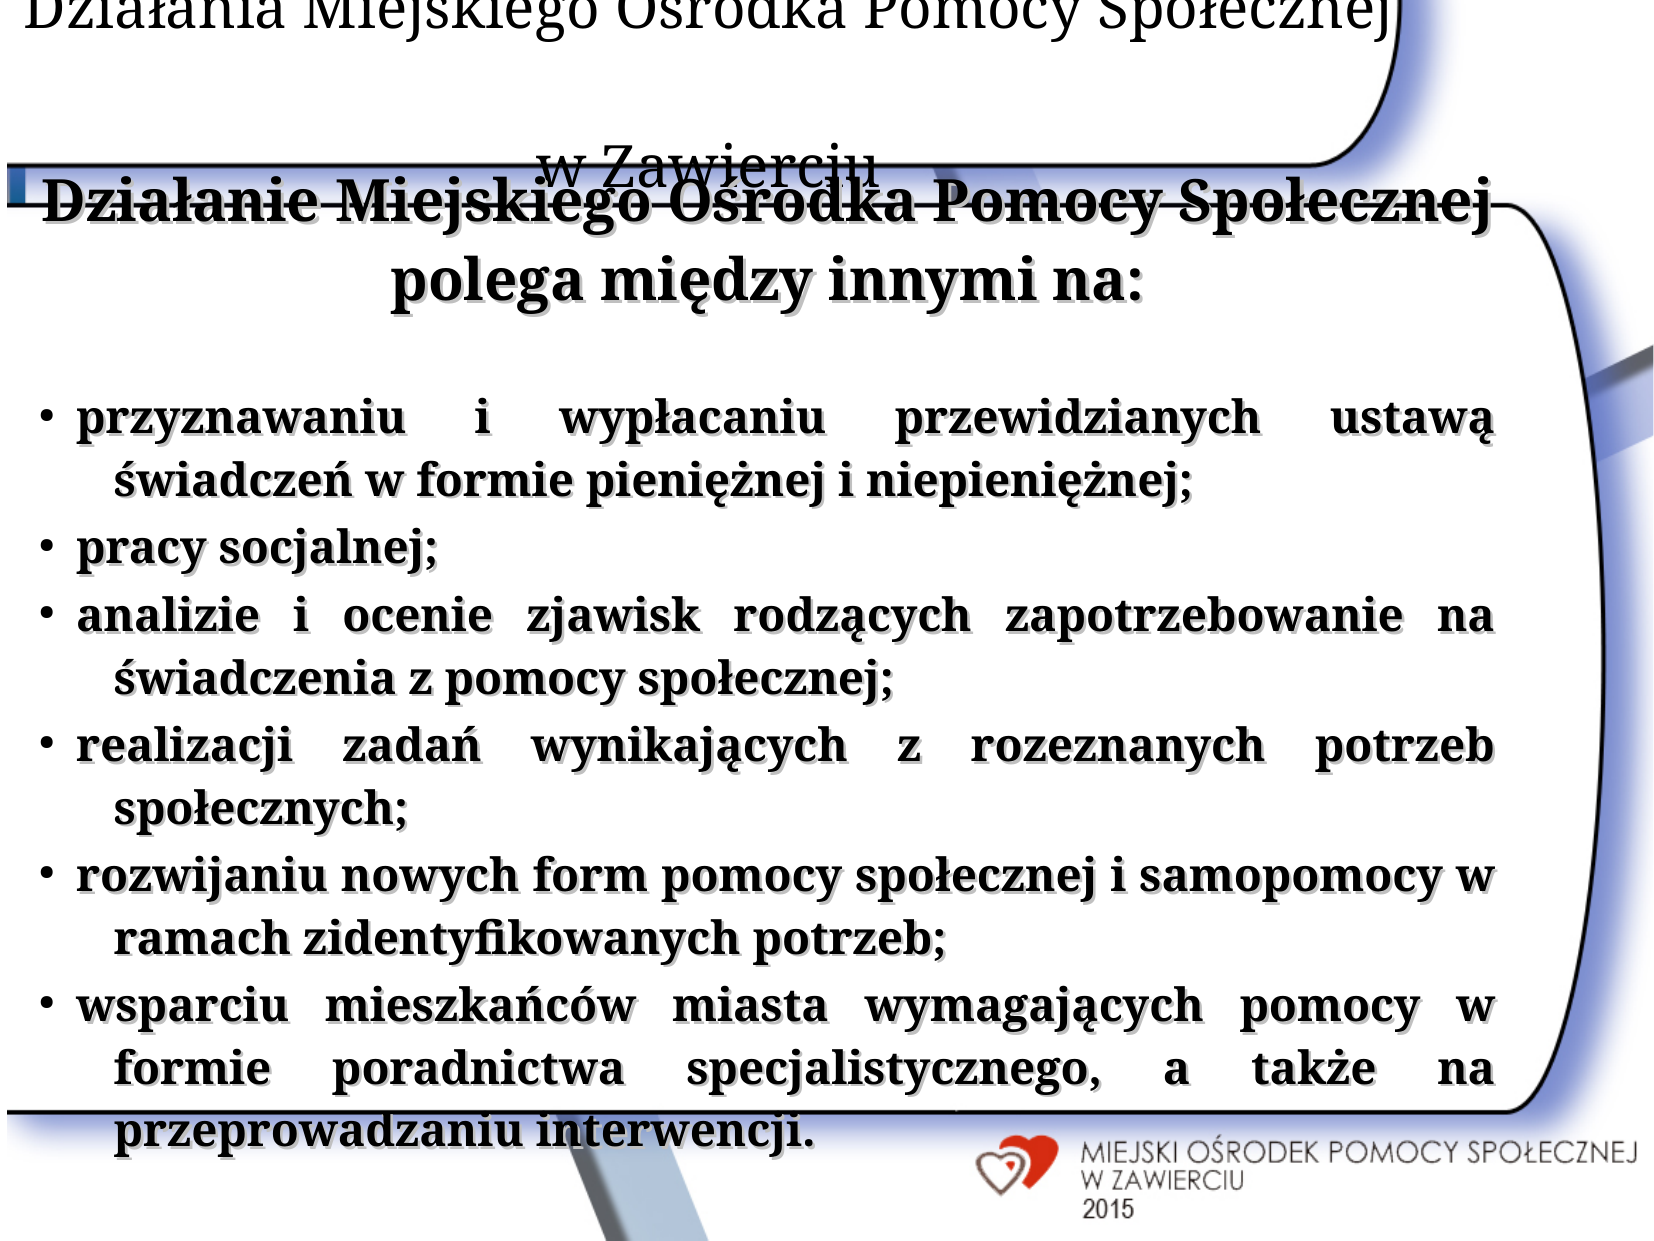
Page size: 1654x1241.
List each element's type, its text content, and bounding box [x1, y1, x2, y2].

picture [786, 196, 795, 218]
picture [1243, 0, 1254, 5]
picture [908, 0, 922, 5]
picture [1078, 196, 1087, 218]
picture [559, 0, 572, 5]
picture [997, 0, 1011, 5]
picture [680, 166, 688, 179]
picture [1258, 0, 1269, 5]
picture [323, 0, 336, 5]
picture [279, 0, 310, 5]
picture [1211, 0, 1223, 5]
picture [152, 209, 157, 217]
picture [1321, 196, 1328, 202]
picture [840, 0, 871, 5]
picture [1030, 0, 1041, 5]
picture [1370, 0, 1381, 5]
picture [445, 0, 457, 5]
picture [567, 166, 577, 181]
picture [89, 0, 102, 5]
picture [1046, 0, 1055, 5]
picture [979, 0, 993, 5]
picture [925, 0, 939, 5]
picture [60, 186, 73, 217]
picture [706, 0, 718, 5]
picture [1108, 0, 1135, 5]
picture [386, 0, 398, 5]
picture [1041, 197, 1048, 220]
picture [625, 0, 648, 5]
picture [984, 196, 993, 218]
picture [513, 0, 525, 5]
picture [565, 196, 572, 202]
picture [245, 197, 251, 220]
picture [548, 166, 556, 182]
picture [593, 0, 619, 5]
picture [402, 0, 413, 5]
picture [228, 0, 243, 5]
picture [683, 186, 700, 218]
picture [175, 0, 186, 5]
picture [837, 166, 851, 220]
picture [805, 0, 822, 5]
picture [731, 166, 741, 179]
picture [863, 212, 871, 220]
picture [264, 0, 275, 5]
picture [419, 0, 428, 5]
picture [545, 0, 555, 5]
picture [706, 166, 731, 220]
picture [877, 0, 890, 5]
picture [211, 0, 223, 5]
picture [426, 196, 433, 202]
picture [1227, 0, 1239, 5]
picture [739, 0, 751, 5]
picture [37, 0, 56, 5]
picture [475, 0, 492, 5]
picture [432, 0, 442, 5]
picture [631, 196, 640, 218]
picture [1142, 0, 1155, 5]
picture [1319, 0, 1331, 5]
picture [855, 166, 868, 183]
picture [963, 0, 975, 5]
picture [160, 0, 172, 5]
picture [895, 0, 904, 5]
picture [666, 0, 676, 5]
picture [1060, 0, 1074, 5]
picture [107, 0, 121, 5]
picture [463, 0, 473, 5]
picture [951, 186, 958, 202]
picture [645, 171, 657, 184]
picture [775, 0, 787, 5]
picture [7, 0, 1654, 1241]
picture [1174, 0, 1188, 5]
picture [1014, 0, 1026, 5]
picture [7, 0, 31, 5]
picture [755, 0, 768, 5]
picture [793, 0, 803, 5]
picture [124, 0, 135, 5]
picture [1077, 0, 1103, 5]
picture [248, 0, 261, 5]
picture [1454, 196, 1461, 202]
picture [725, 166, 832, 220]
picture [1265, 196, 1274, 218]
picture [1419, 197, 1425, 220]
picture [1336, 0, 1350, 5]
picture [699, 166, 709, 181]
picture [511, 212, 518, 220]
picture [72, 0, 85, 5]
subtitle Działanie Miejskiego Ośrodka Pomocy Społecznej polega między innymi na: przyznawaniu i wypłacaniu przewidzianych ustawą świadczeń w formie pieniężnej i niepieniężnej; pracy socjalnej; analizie i ocenie zjawisk rodzących zapotrzebowanie na świadczenia z pomocy społecznej; realizacji zadań wynikających z rozeznanych potrzeb społecznych; rozwijaniu nowych form pomocy społecznej i samopomocy w ramach zidentyfikowanych potrzeb; wsparciu mieszkańców miasta wymagających pomocy w formie poradnictwa specjalistycznego, a także na przeprowadzaniu interwencji. [23, 220, 1512, 1099]
picture [822, 196, 830, 217]
title Działania Miejskiego Ośrodka Pomocy Społecznej w Zawierciu [0, 5, 1394, 166]
picture [688, 166, 698, 180]
picture [1229, 197, 1238, 217]
picture [722, 0, 736, 5]
picture [349, 0, 364, 5]
picture [497, 0, 509, 5]
picture [367, 200, 374, 220]
picture [1300, 0, 1313, 5]
picture [945, 0, 957, 5]
picture [1191, 0, 1205, 5]
picture [1023, 197, 1029, 220]
picture [61, 0, 70, 5]
picture [897, 209, 902, 217]
picture [349, 194, 358, 220]
picture [529, 0, 541, 5]
picture [190, 0, 205, 5]
picture [369, 0, 382, 5]
picture [1283, 0, 1296, 5]
picture [825, 0, 836, 5]
picture [207, 209, 212, 217]
picture [1159, 0, 1170, 5]
picture [1354, 0, 1366, 5]
picture [679, 0, 691, 5]
picture [654, 0, 662, 5]
picture [597, 196, 602, 206]
picture [139, 0, 154, 5]
picture [576, 0, 590, 5]
